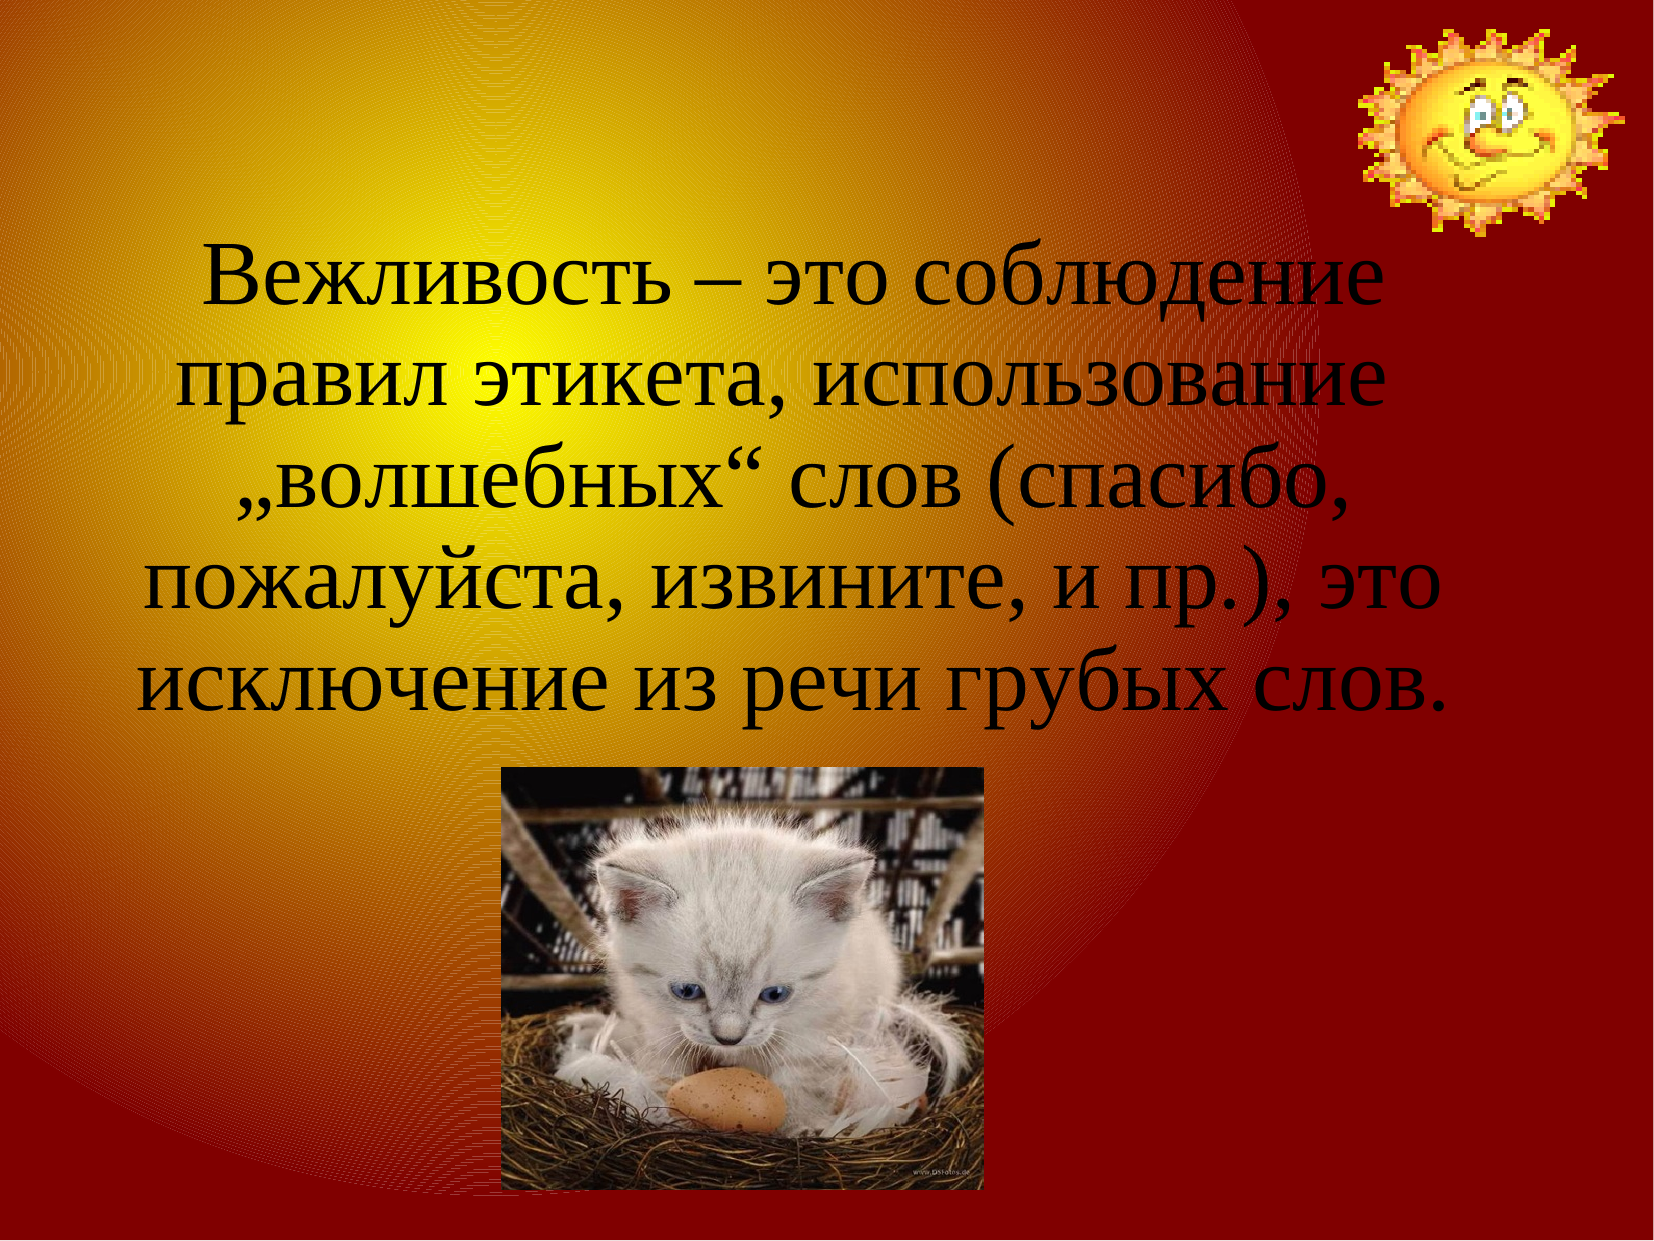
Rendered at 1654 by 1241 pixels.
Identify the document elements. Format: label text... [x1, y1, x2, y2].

picture [501, 767, 984, 1190]
picture [1358, 29, 1625, 237]
title Вежливость – это соблюдение правил этикета, использование „волшебных“ слов (спасибо, пожалуйста, извините, и пр.), это исключение из речи грубых слов. [88, 222, 1501, 730]
